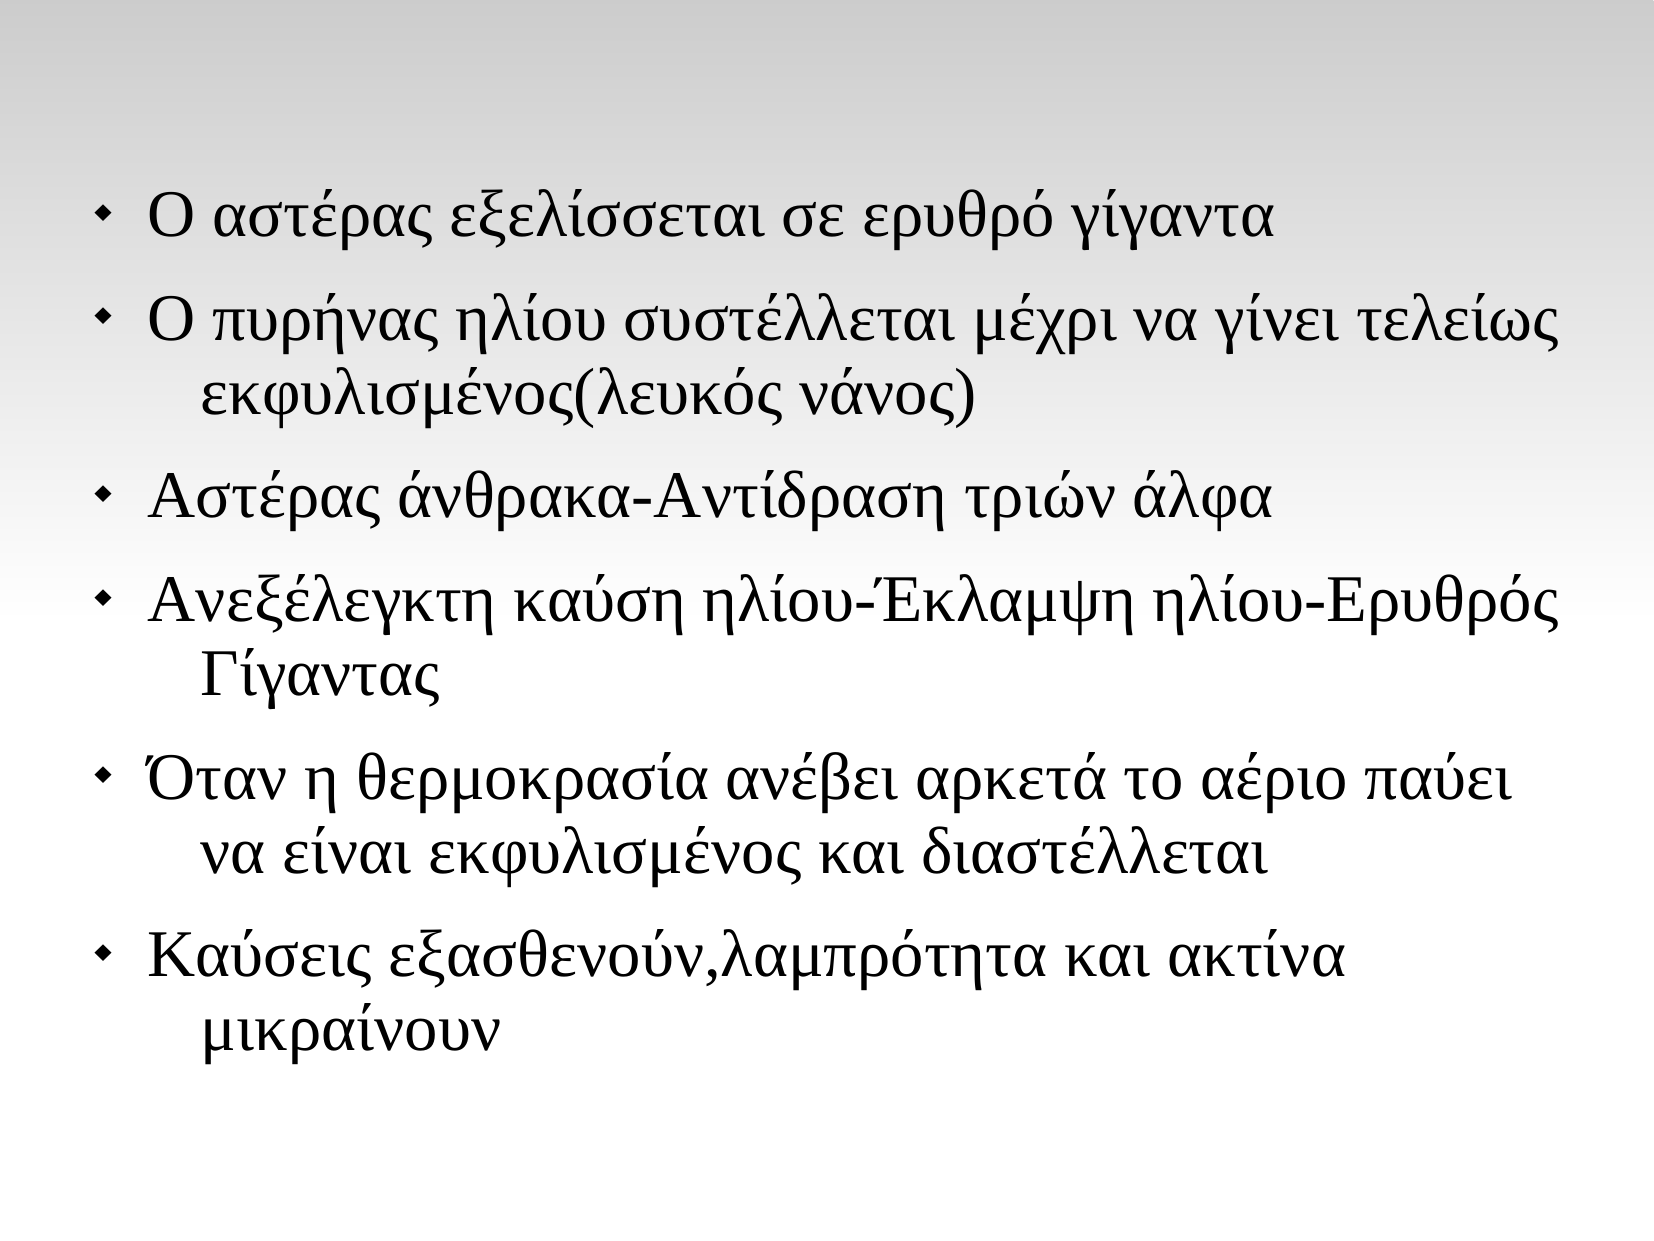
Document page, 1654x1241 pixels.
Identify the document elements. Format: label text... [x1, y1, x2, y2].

list Ο αστέρας εξελίσσεται σε ερυθρό γίγαντα Ο πυρήνας ηλίου συστέλλεται μέχρι να γίνει τελείως εκφυλισμένος(λευκός νάνος) Αστέρας άνθρακα-Αντίδραση τριών άλφα Ανεξέλεγκτη καύση ηλίου-Έκλαμψη ηλίου-Ερυθρός Γίγαντας Όταν η θερμοκρασία ανέβει αρκετά το αέριο παύει να είναι εκφυλισμένος και διαστέλλεται Καύσεις εξασθενούν,λαμπρότητα και ακτίνα μικραίνουν [59, 177, 1571, 1123]
